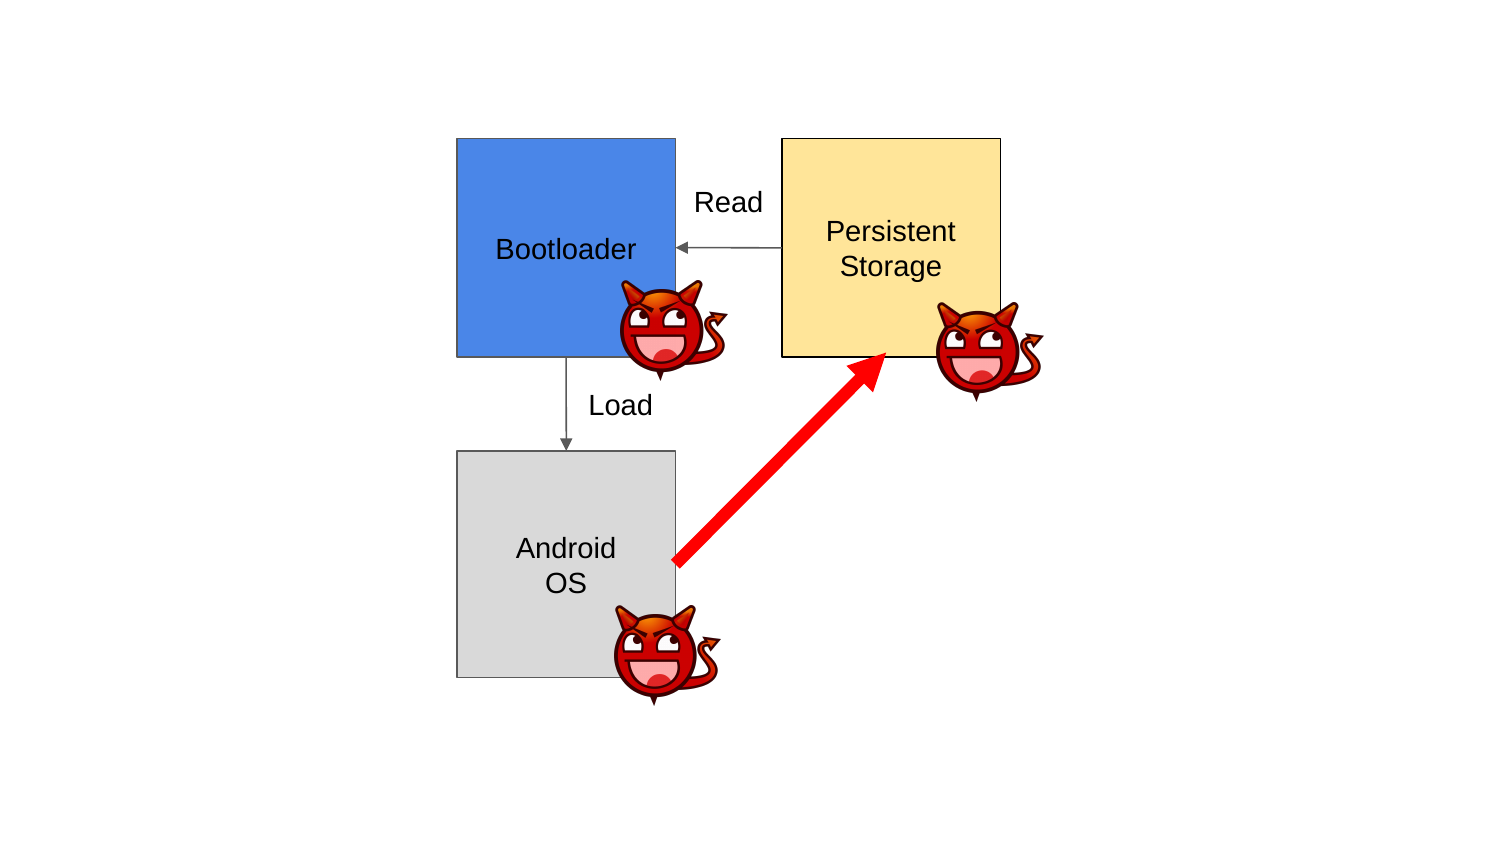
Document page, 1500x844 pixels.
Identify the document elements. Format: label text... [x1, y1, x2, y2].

text_box Load [572, 378, 670, 430]
text_box Read [675, 172, 782, 230]
picture [620, 280, 728, 381]
text_box Android OS [456, 450, 676, 678]
text_box Bootloader [456, 138, 676, 358]
text_box Persistent Storage [781, 138, 1001, 358]
picture [614, 605, 721, 706]
picture [936, 302, 1044, 402]
